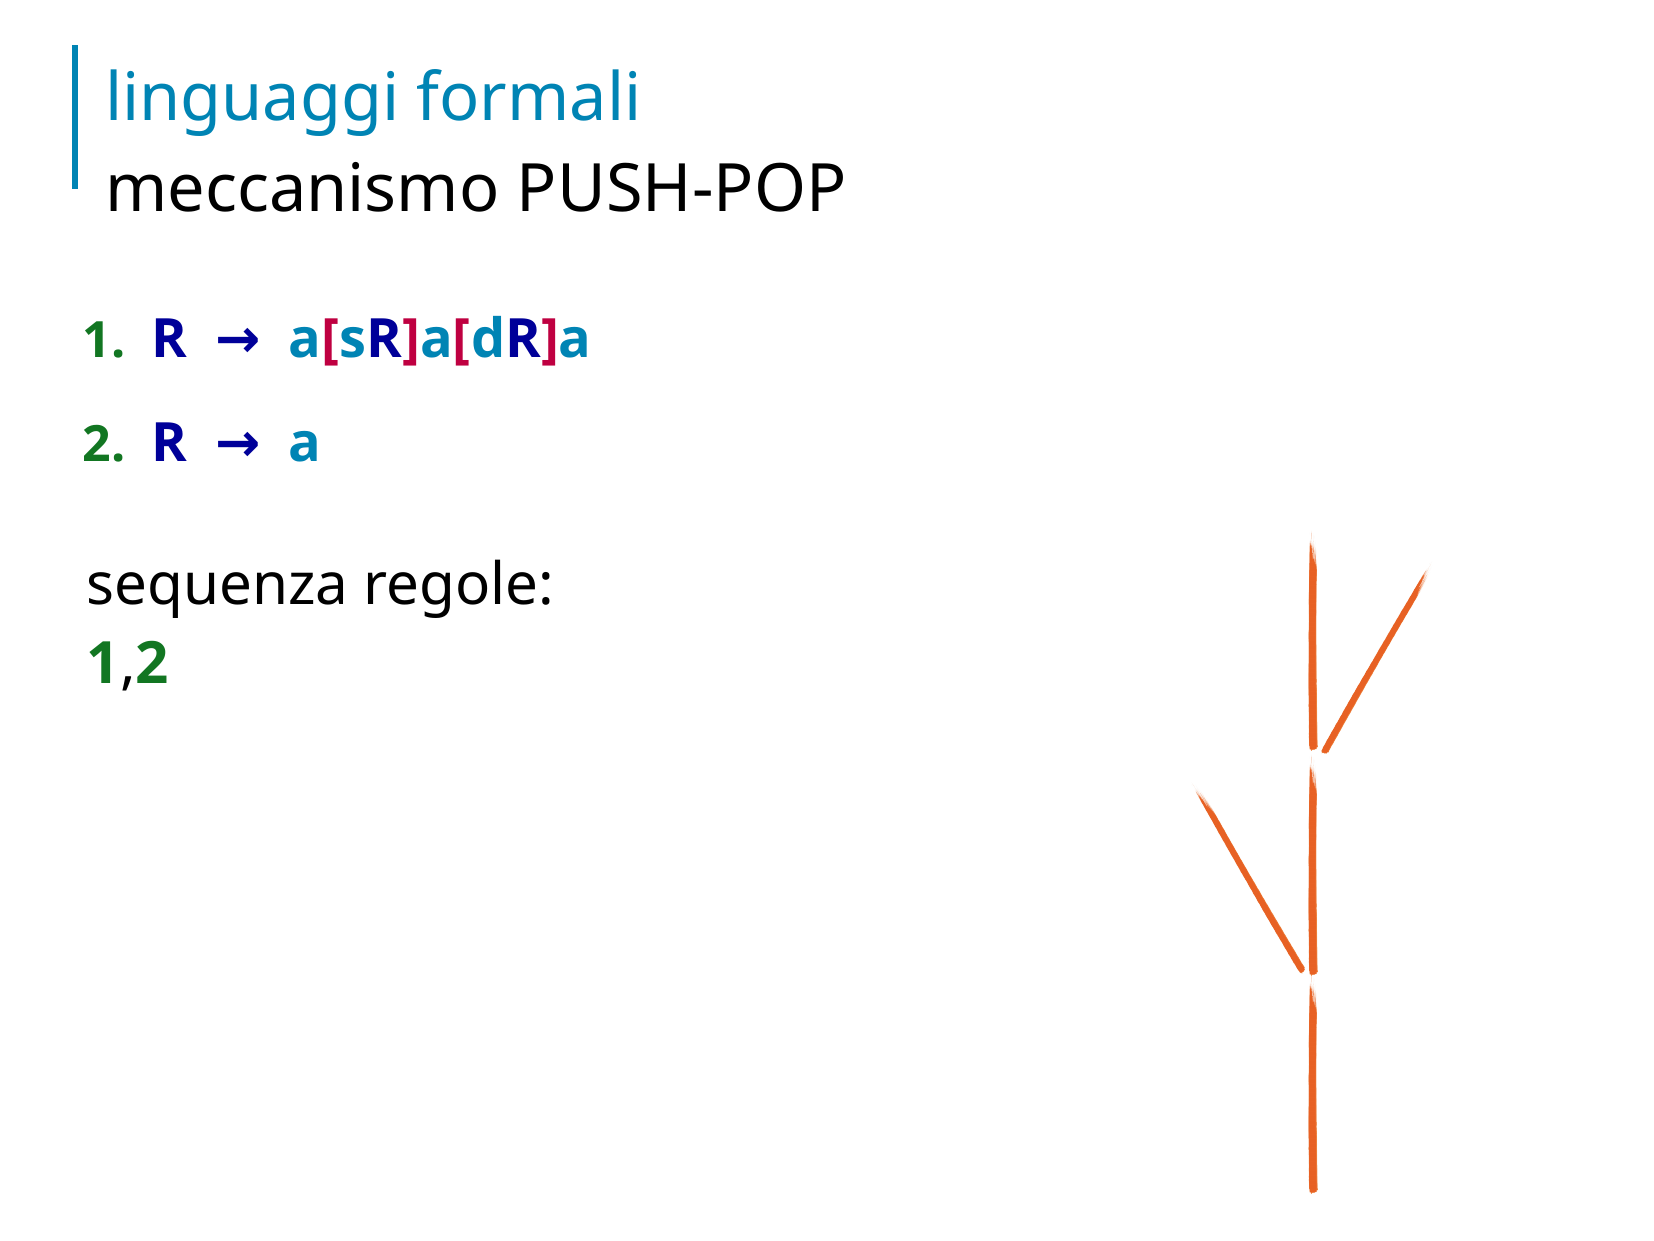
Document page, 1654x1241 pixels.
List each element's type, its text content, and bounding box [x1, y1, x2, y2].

text_box sequenza regole: 1,2 [72, 534, 646, 616]
picture [1189, 779, 1307, 975]
picture [1319, 561, 1437, 756]
picture [1308, 754, 1318, 1194]
picture [1308, 530, 1318, 751]
title linguaggi formali meccanismo PUSH-POP [105, 49, 1571, 200]
list 1. R → a[sR]a[dR]a 2. R → a [82, 300, 1571, 1126]
